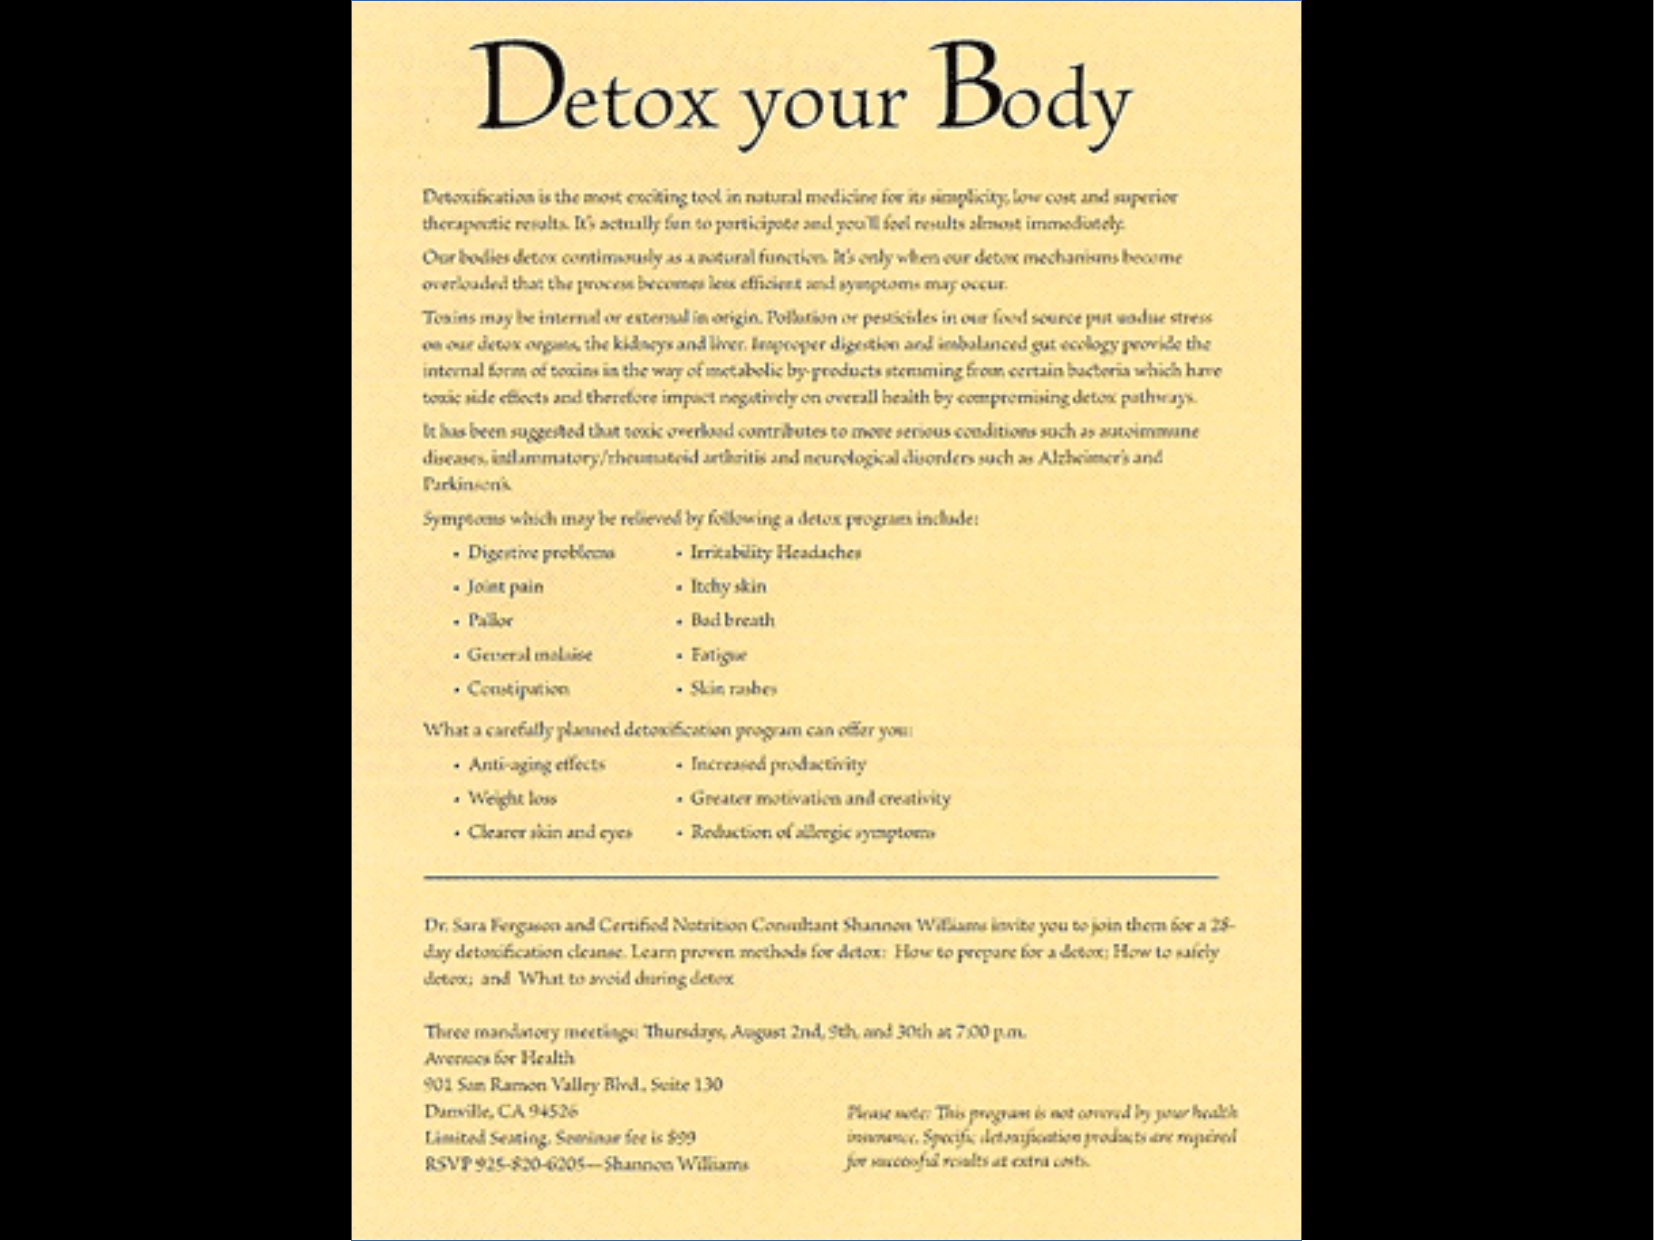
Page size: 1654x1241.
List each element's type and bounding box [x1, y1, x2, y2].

picture [351, 0, 1302, 1241]
